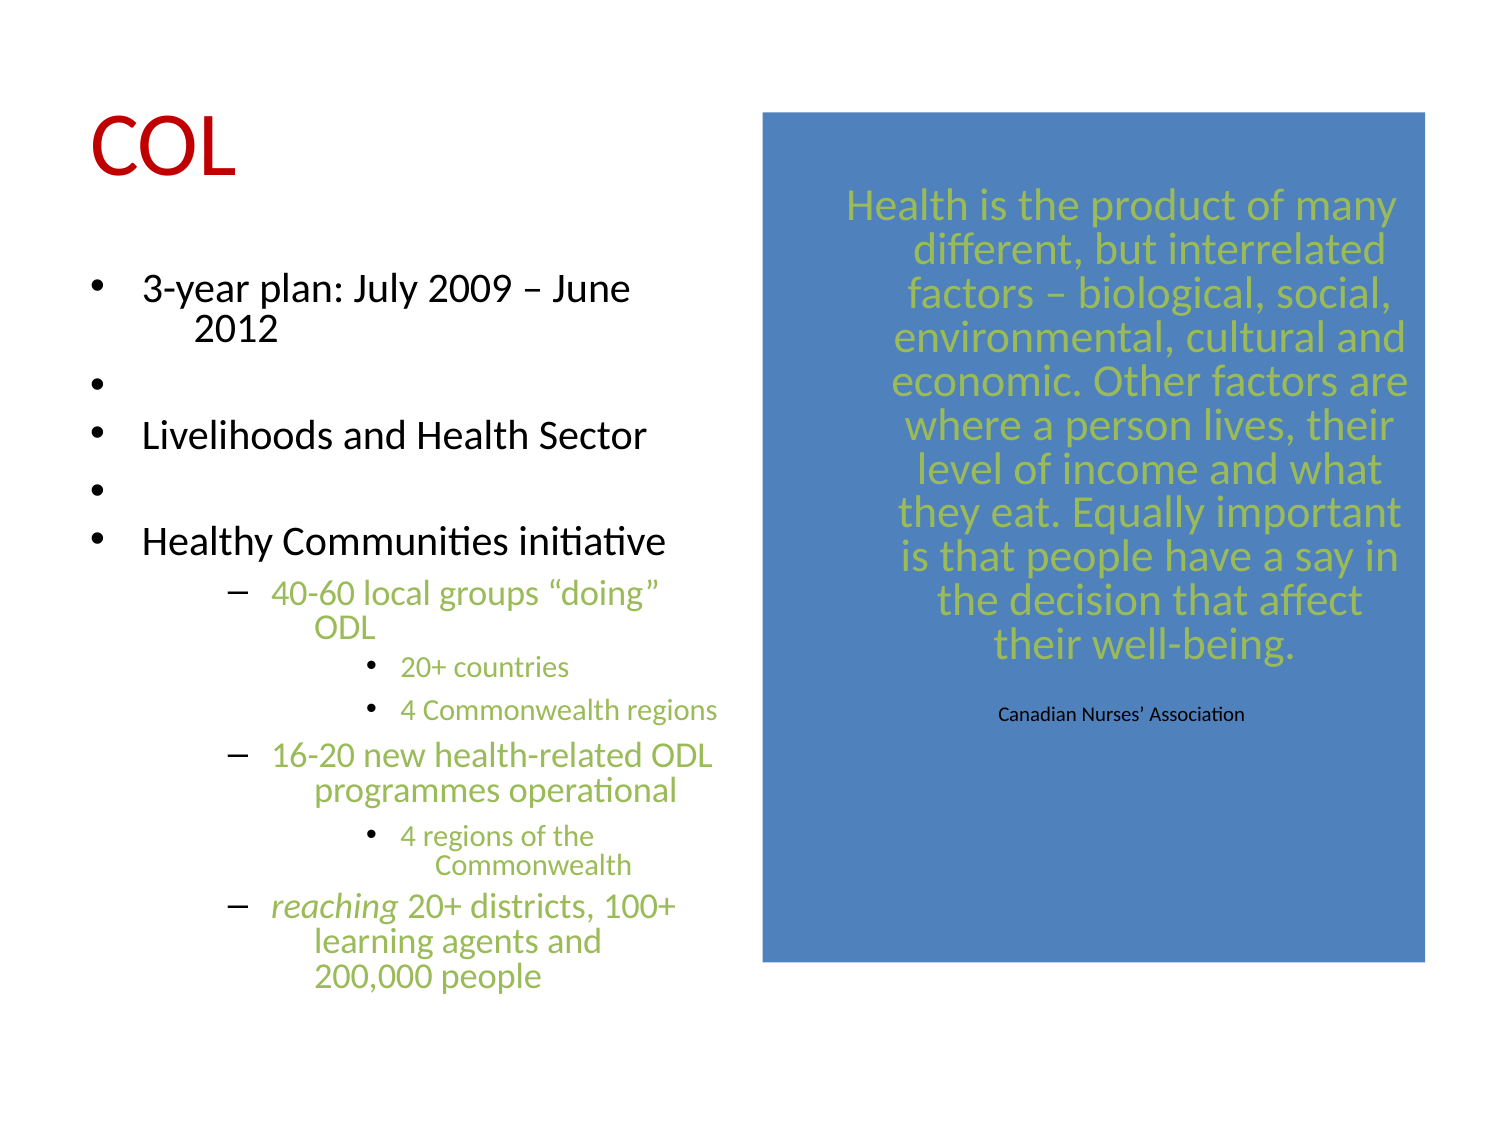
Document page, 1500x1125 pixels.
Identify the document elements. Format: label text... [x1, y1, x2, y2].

list 3-year plan: July 2009 – June 2012 Livelihoods and Health Sector Healthy Communities initiative 40-60 local groups “doing” ODL 20+ countries 4 Commonwealth regions 16-20 new health-related ODL programmes operational 4 regions of the Commonwealth reaching 20+ districts, 100+ learning agents and 200,000 people [75, 262, 738, 1005]
title COL [75, 45, 1426, 233]
list Health is the product of many different, but interrelated factors – biological, social, environmental, cultural and economic. Other factors are where a person lives, their level of income and what they eat. Equally important is that people have a say in the decision that affect their well-being. Canadian Nurses’ Association [762, 112, 1426, 963]
